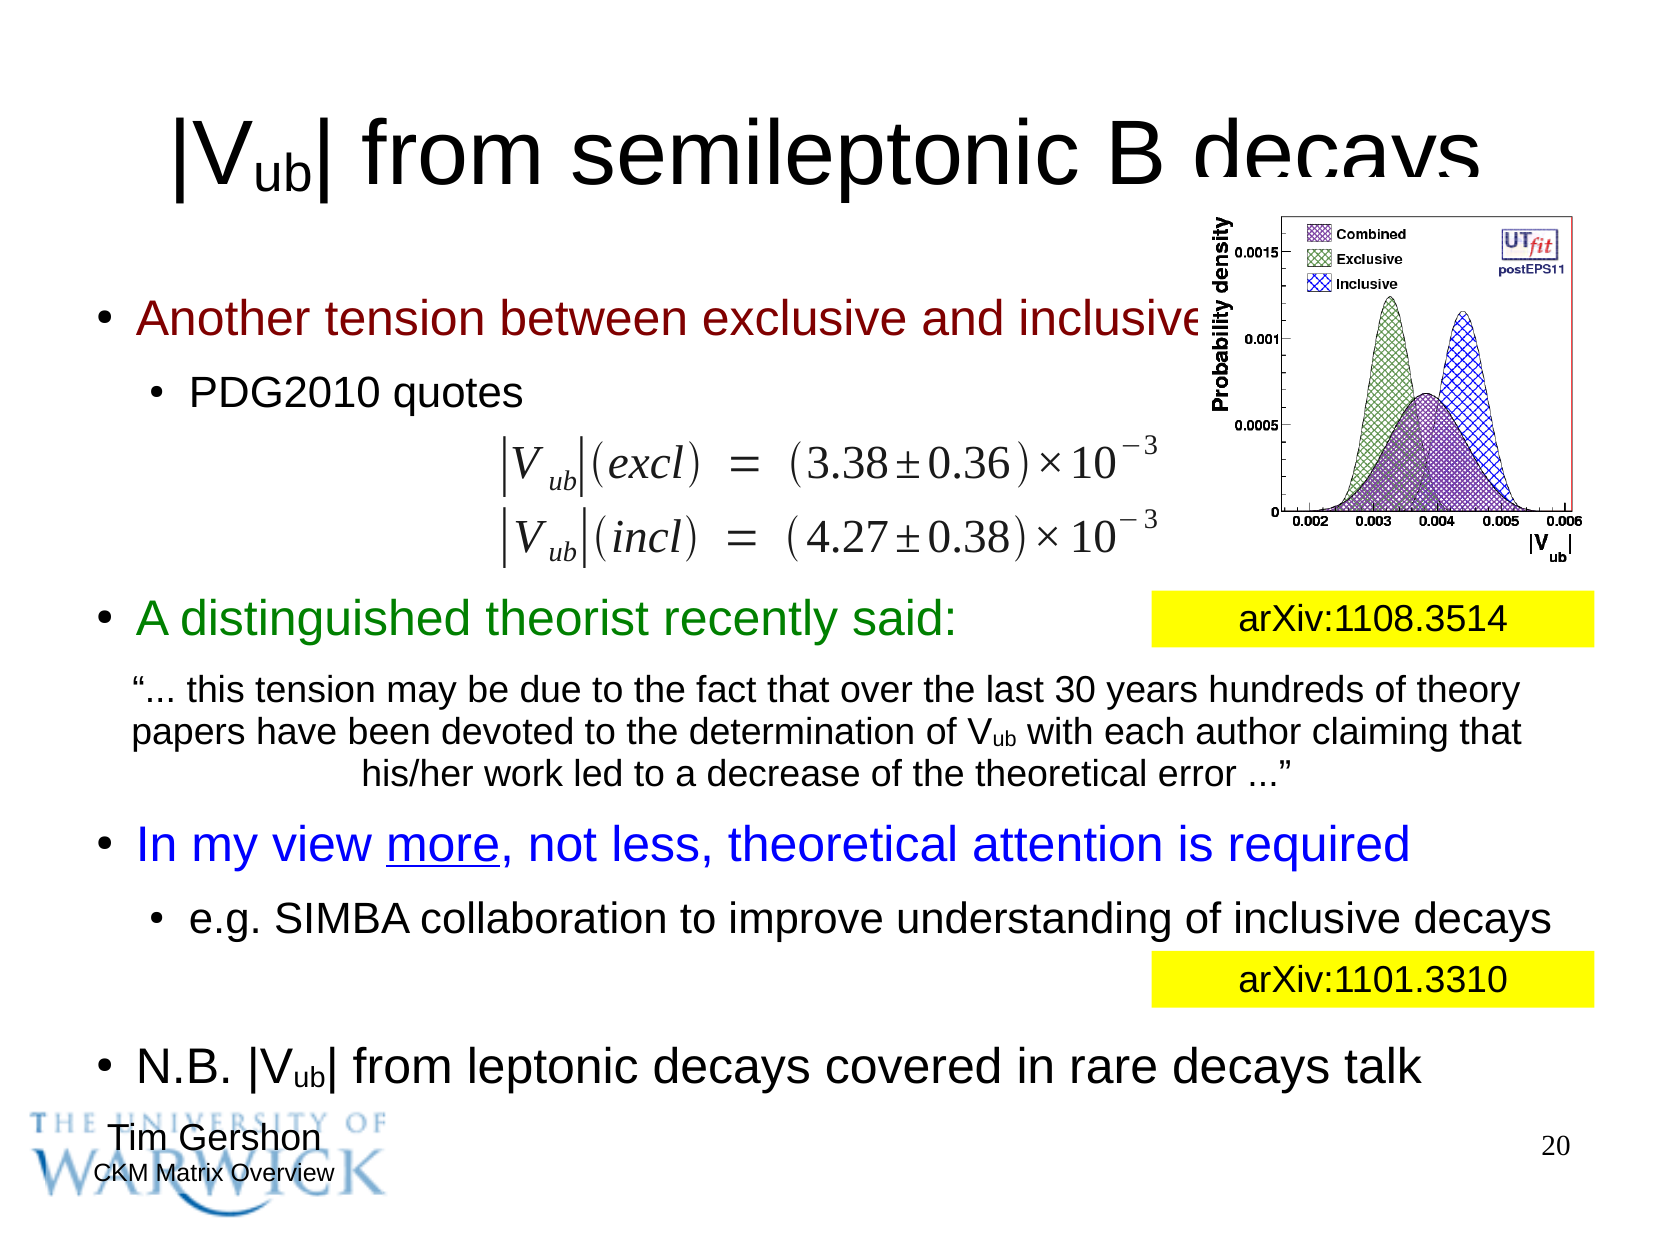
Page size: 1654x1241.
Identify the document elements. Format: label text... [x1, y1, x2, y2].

picture [1198, 177, 1613, 570]
picture [19, 1106, 406, 1232]
chart [483, 431, 1170, 572]
text_box arXiv:1101.3310 [1151, 950, 1595, 1008]
title |Vub| from semileptonic B decays [82, 56, 1571, 250]
list Another tension between exclusive and inclusive PDG2010 quotes A distinguished theorist recently said: “... this tension may be due to the fact that over the last 30 years hundreds of theory papers have been devoted to the determination of Vub with each author claiming that his/her work led to a decrease of the theoretical error ...” In my view more, not less, theoretical attention is required e.g. SIMBA collaboration to improve understanding of inclusive decays N.B. |Vub| from leptonic decays covered in rare decays talk [82, 290, 1571, 1109]
text_box Tim Gershon CKM Matrix Overview [45, 1108, 384, 1194]
text_box arXiv:1108.3514 [1151, 590, 1595, 648]
